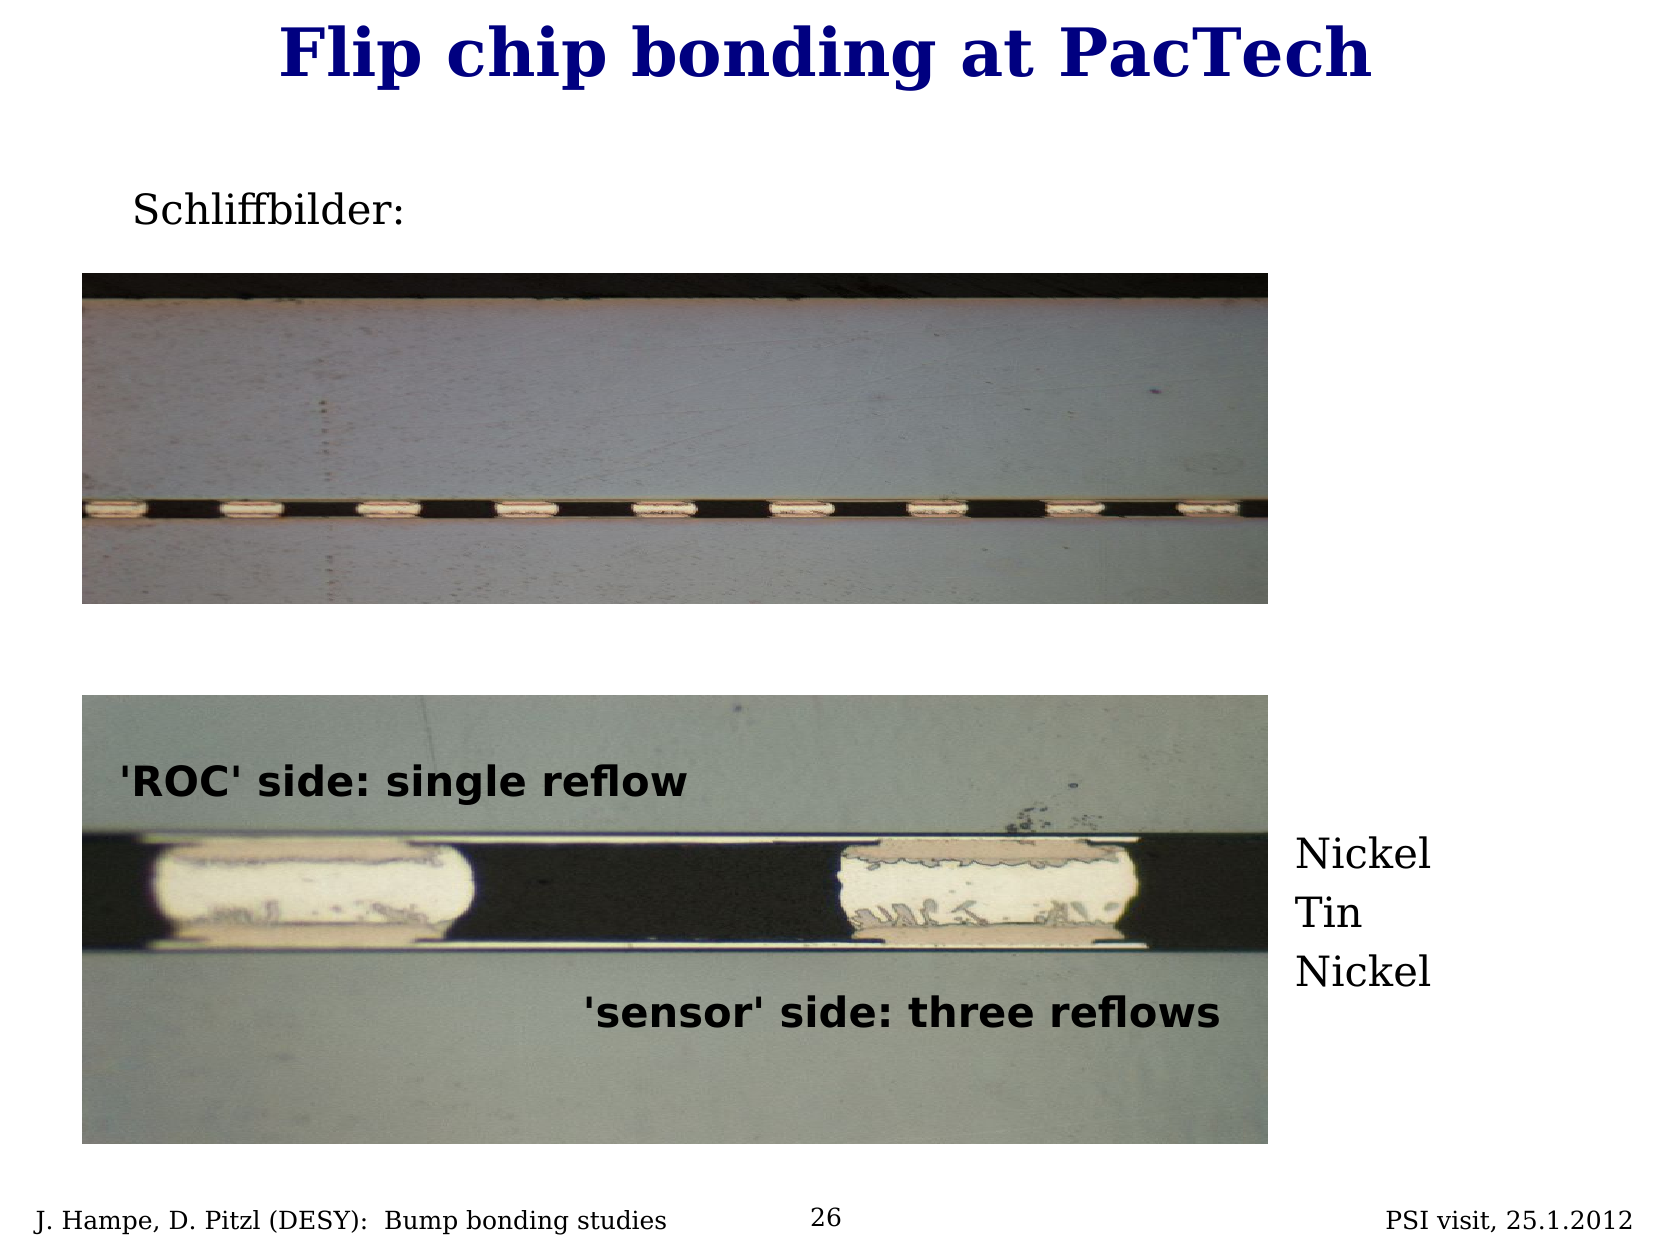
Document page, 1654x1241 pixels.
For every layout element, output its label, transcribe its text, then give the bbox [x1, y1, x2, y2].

text_box Schliffbilder: [131, 175, 408, 224]
picture [82, 695, 1268, 1144]
text_box 'ROC' side: single reflow [103, 728, 704, 812]
text_box Nickel Tin Nickel [1294, 819, 1432, 987]
picture [82, 273, 1268, 604]
title Flip chip bonding at PacTech [0, 13, 1654, 93]
text_box 'sensor' side: three reflows [567, 959, 1237, 1044]
